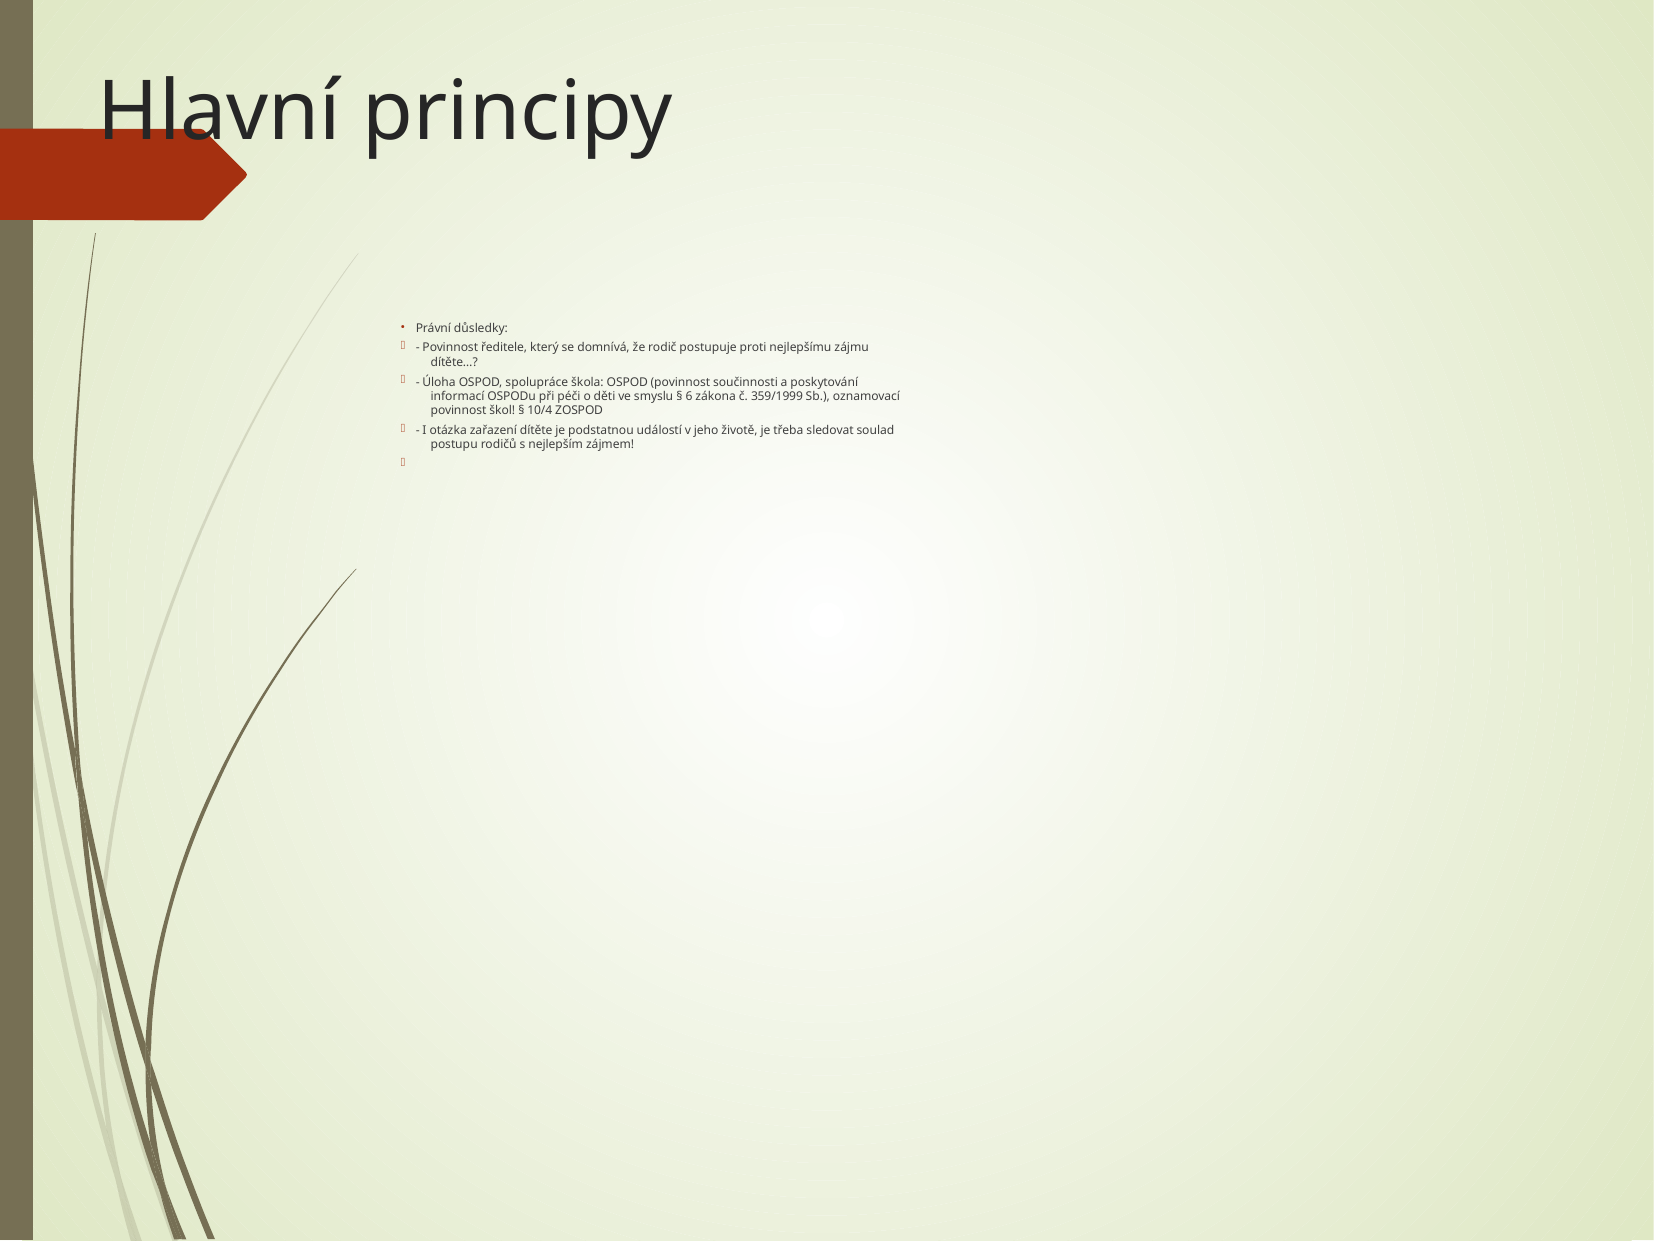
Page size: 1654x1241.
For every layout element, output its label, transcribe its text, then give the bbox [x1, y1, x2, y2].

list Právní důsledky: - Povinnost ředitele, který se domnívá, že rodič postupuje proti nejlepšímu zájmu dítěte…? - Úloha OSPOD, spolupráce škola: OSPOD (povinnost součinnosti a poskytování informací OSPODu při péči o děti ve smyslu § 6 zákona č. 359/1999 Sb.), oznamovací povinnost škol! § 10/4 ZOSPOD - I otázka zařazení dítěte je podstatnou událostí v jeho životě, je třeba sledovat soulad postupu rodičů s nejlepším zájmem! [0, 290, 1489, 1010]
title Hlavní principy [0, 49, 1489, 257]
